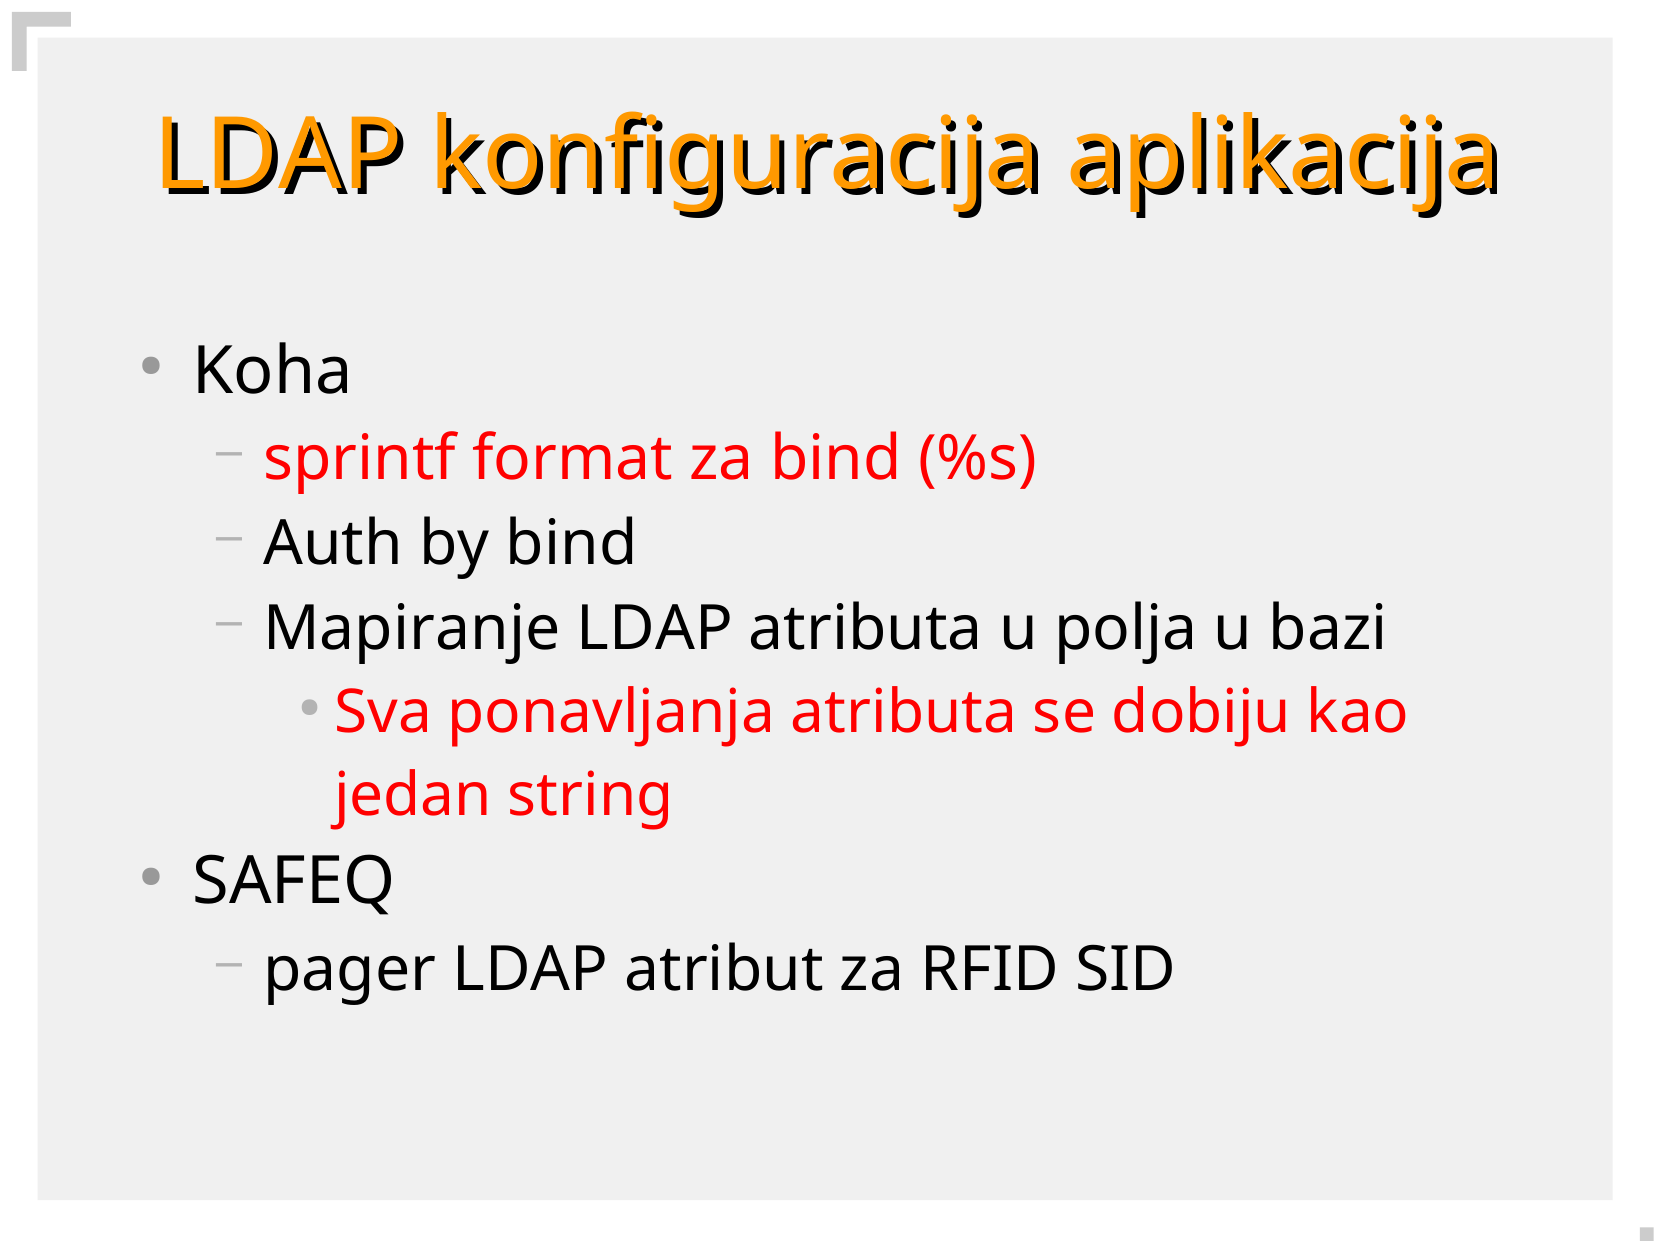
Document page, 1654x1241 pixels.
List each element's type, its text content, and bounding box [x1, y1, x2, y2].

list Koha sprintf format za bind (%s) Auth by bind Mapiranje LDAP atributa u polja u bazi Sva ponavljanja atributa se dobiju kao jedan string SAFEQ pager LDAP atribut za RFID SID [121, 322, 1561, 1132]
title LDAP konfiguracija aplikacija [121, 91, 1534, 208]
